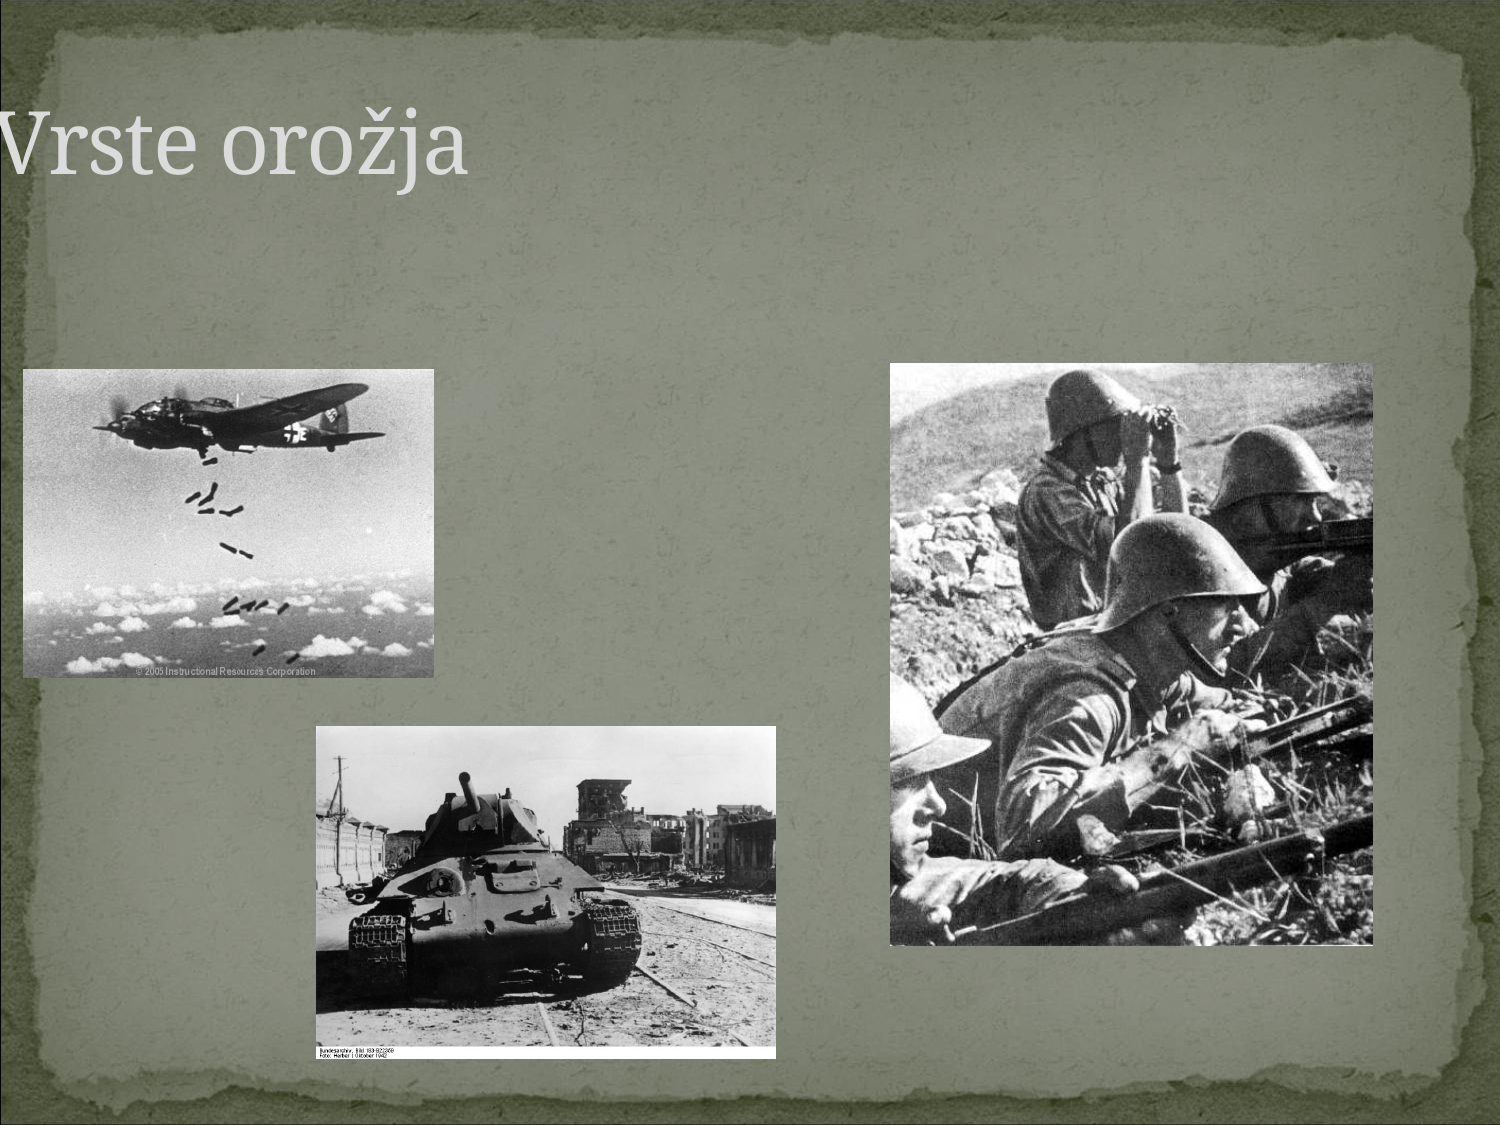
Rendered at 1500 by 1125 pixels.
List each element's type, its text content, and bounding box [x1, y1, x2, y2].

picture [0, 0, 1500, 1125]
title Vrste orožja [0, 0, 1327, 200]
